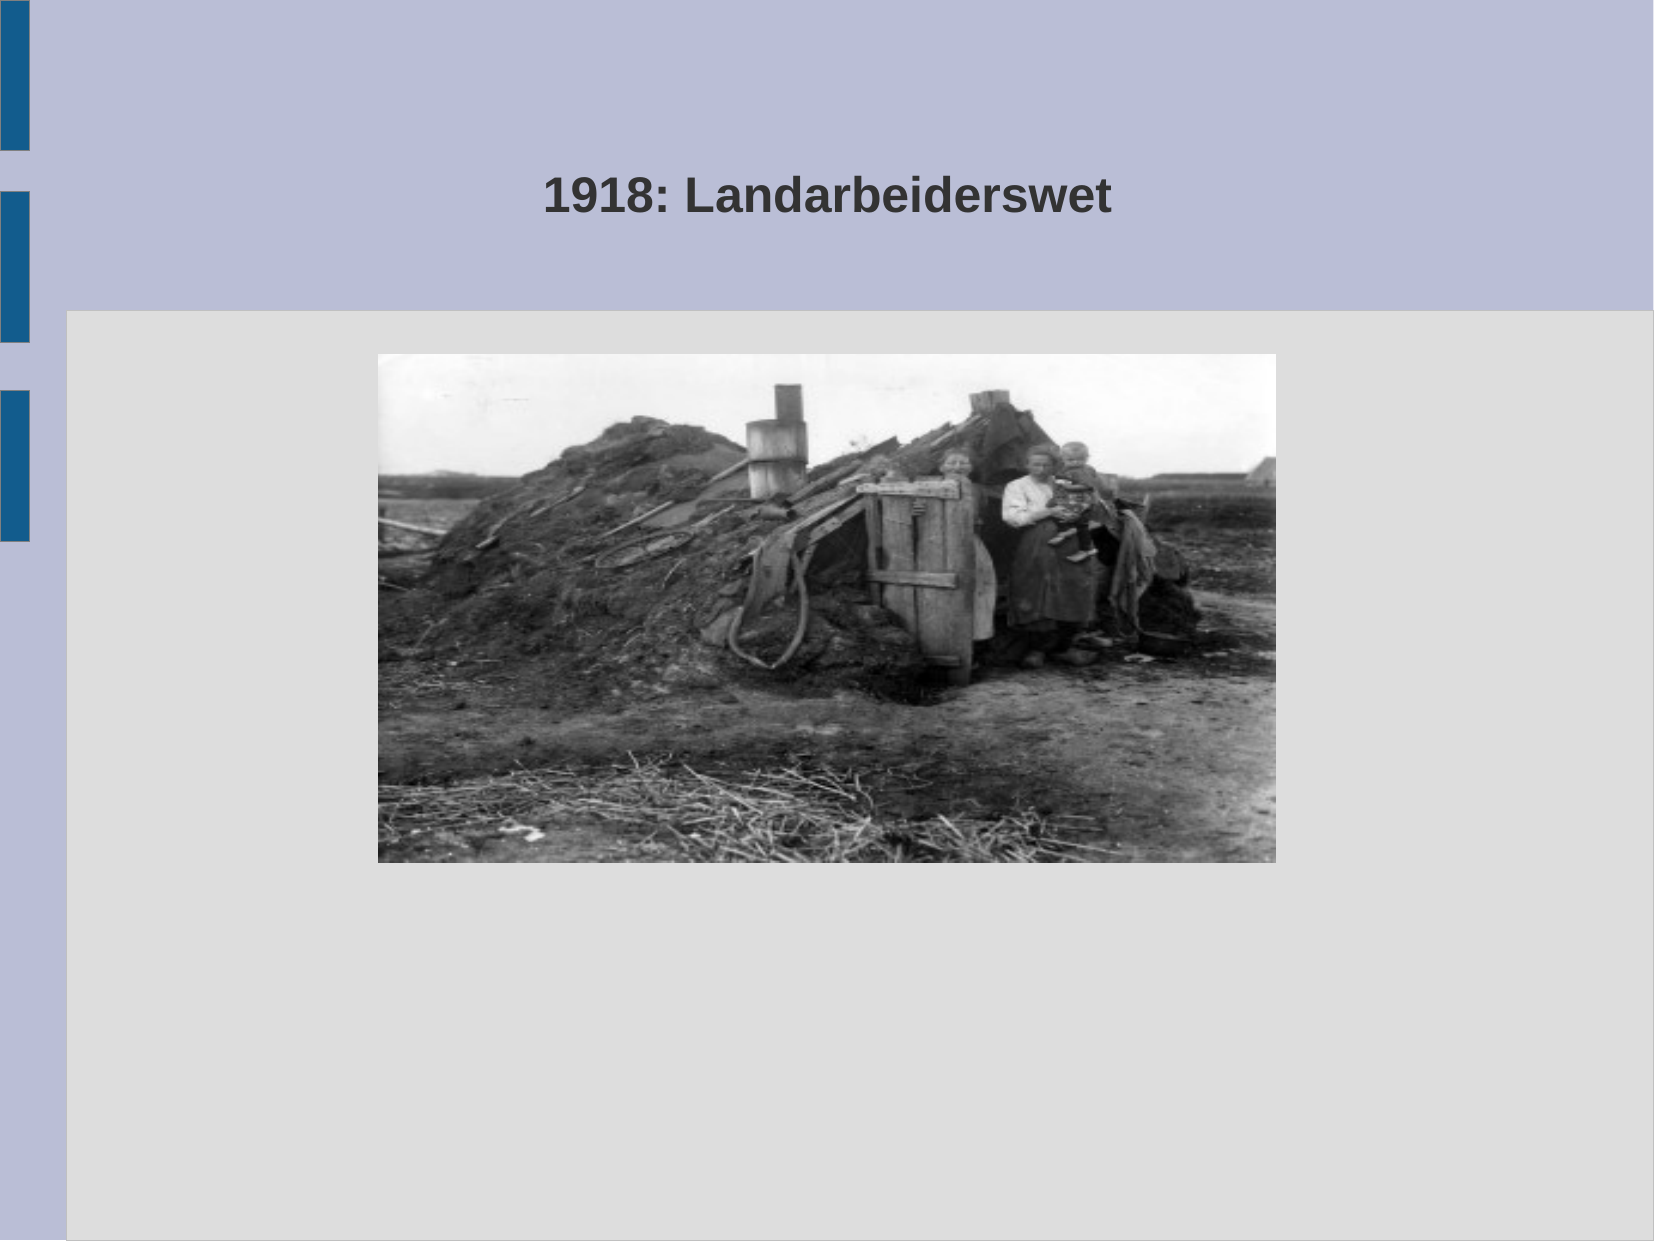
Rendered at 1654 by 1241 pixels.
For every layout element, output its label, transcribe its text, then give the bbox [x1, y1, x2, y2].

picture [378, 354, 1276, 863]
title 1918: Landarbeiderswet [121, 91, 1534, 299]
